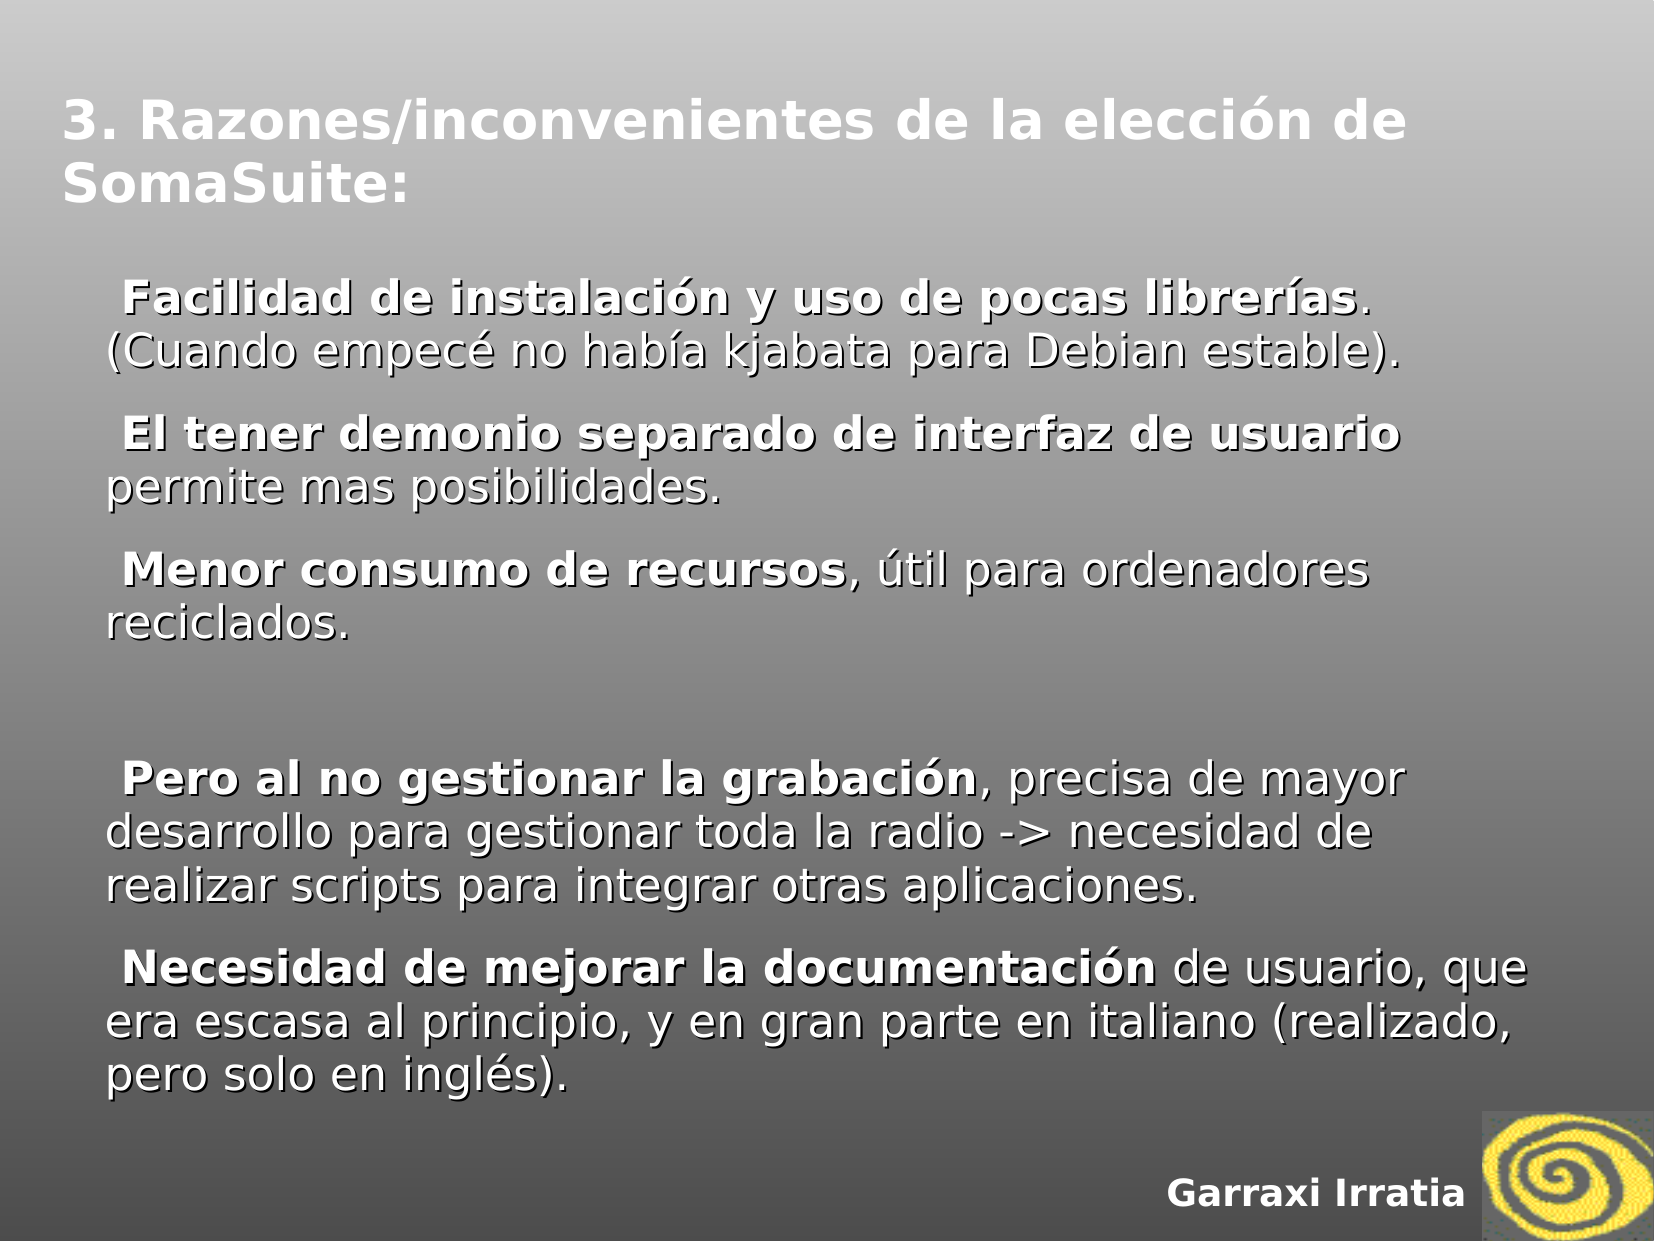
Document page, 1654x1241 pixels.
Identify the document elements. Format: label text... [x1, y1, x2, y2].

text_box 3. Razones/inconvenientes de la elección de SomaSuite: [46, 81, 1607, 223]
picture [1482, 1111, 1654, 1241]
text_box Facilidad de instalación y uso de pocas librerías. (Cuando empecé no había kjabata para Debian estable). El tener demonio separado de interfaz de usuario permite mas posibilidades. Menor consumo de recursos, útil para ordenadores reciclados. Pero al no gestionar la grabación, precisa de mayor desarrollo para gestionar toda la radio -> necesidad de realizar scripts para integrar otras aplicaciones. Necesidad de mejorar la documentación de usuario, que era escasa al principio, y en gran parte en italiano (realizado, pero solo en inglés). [89, 263, 1569, 1109]
